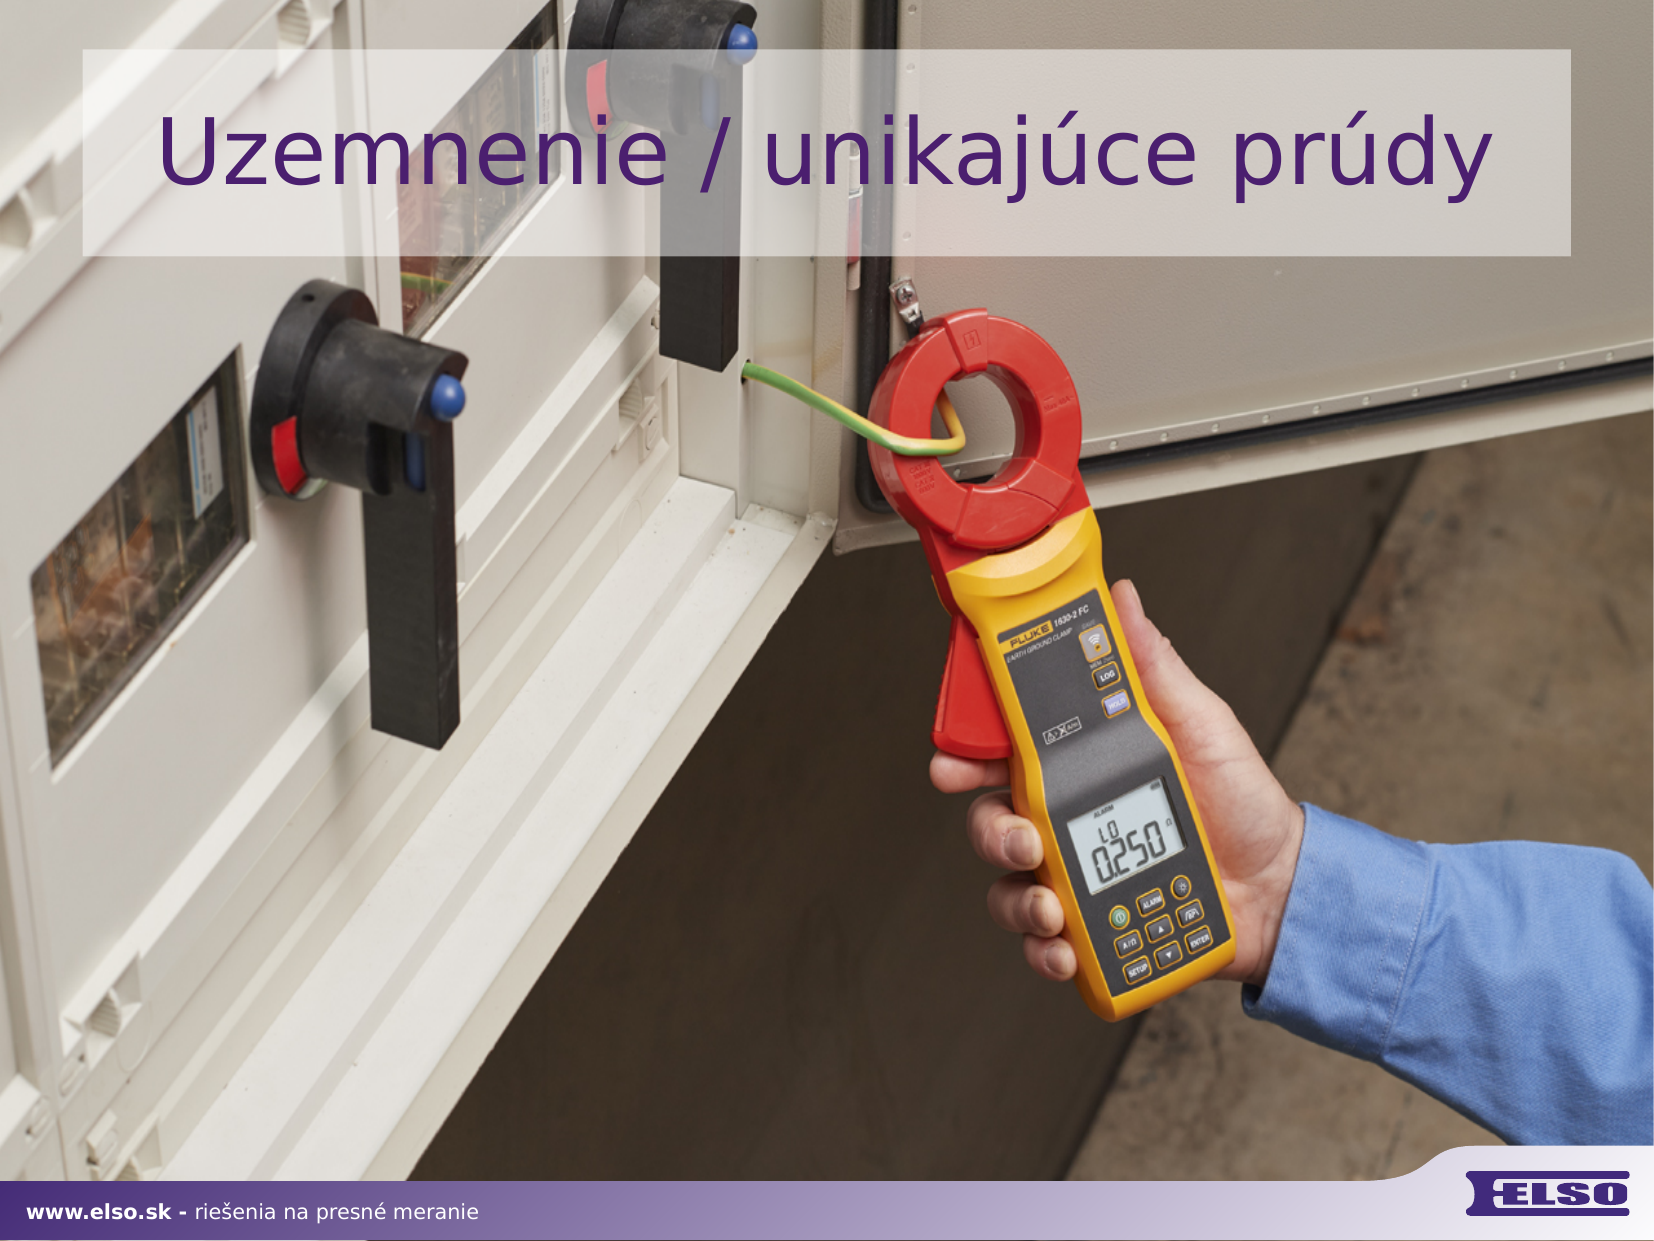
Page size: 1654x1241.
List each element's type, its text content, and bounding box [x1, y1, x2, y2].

title Uzemnenie / unikajúce prúdy [82, 49, 1571, 257]
picture [0, 0, 1654, 1181]
